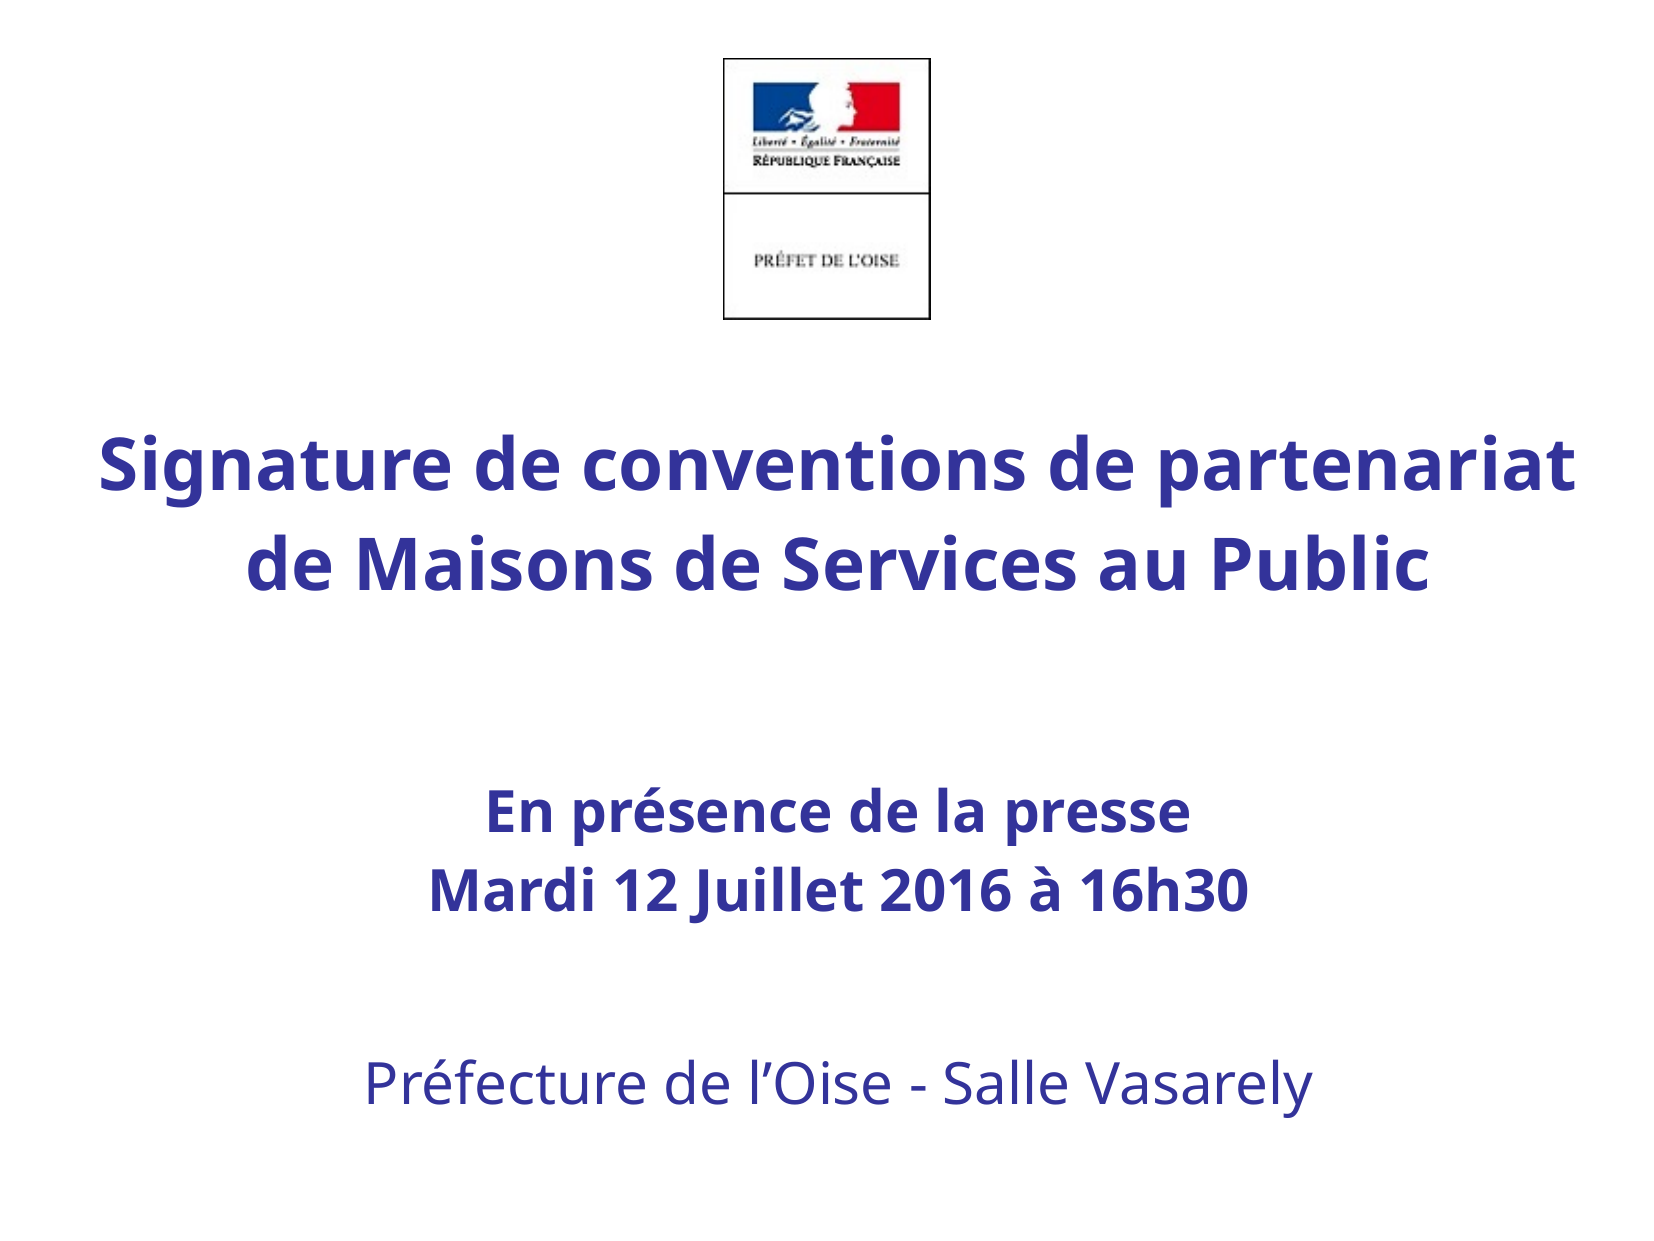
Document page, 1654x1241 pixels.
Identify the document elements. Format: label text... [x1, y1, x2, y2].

subtitle Signature de conventions de partenariat de Maisons de Services au Public En présence de la presse Mardi 12 Juillet 2016 à 16h30 Préfecture de l’Oise - Salle Vasarely [94, 318, 1583, 1116]
picture [723, 58, 931, 318]
